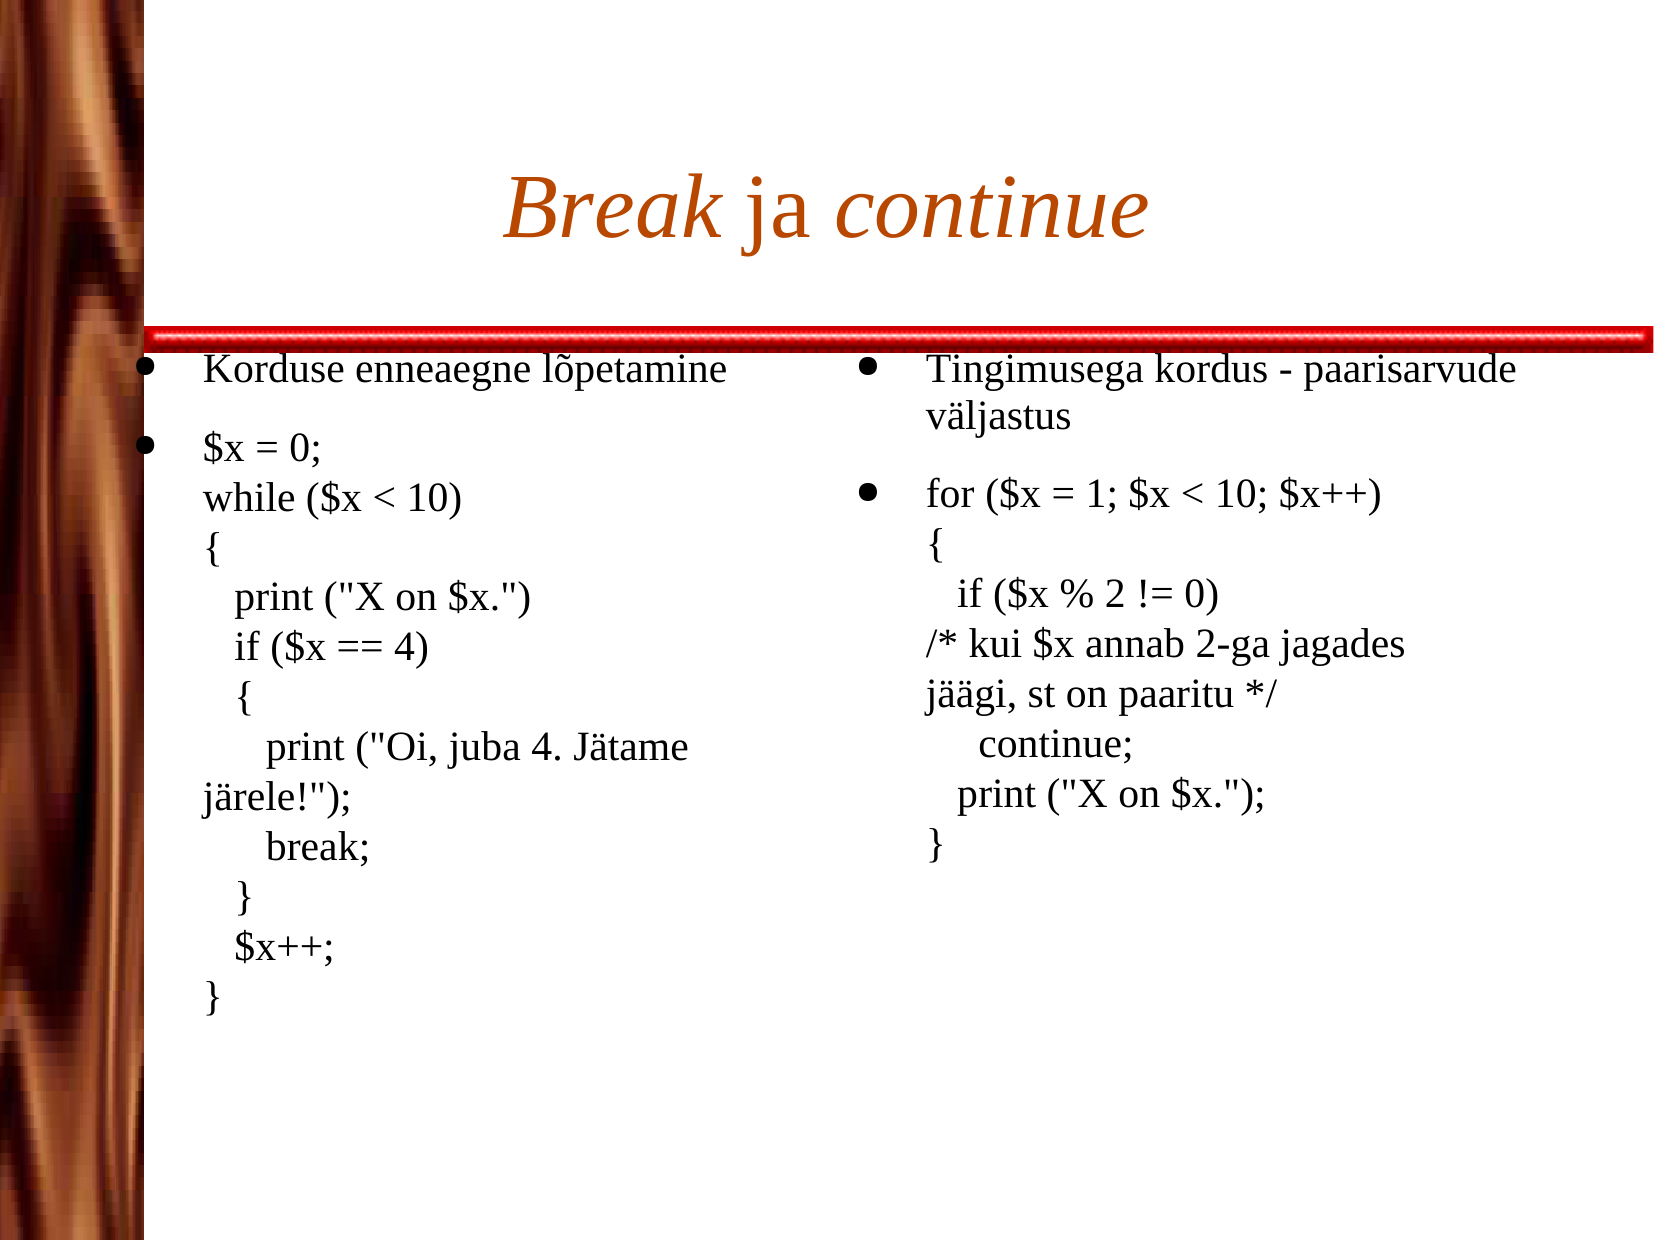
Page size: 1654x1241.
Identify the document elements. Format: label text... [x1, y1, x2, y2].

title Break ja continue [121, 98, 1533, 314]
list Korduse enneaegne lõpetamine $x = 0; while ($x < 10) { print ("X on $x.") if ($x == 4) { print ("Oi, juba 4. Jätame järele!"); break; } $x++; } [121, 344, 810, 1126]
list Tingimusega kordus - paarisarvude väljastus for ($x = 1; $x < 10; $x++) { if ($x % 2 != 0) /* kui $x annab 2-ga jagades jäägi, st on paaritu */ continue; print ("X on $x."); } [844, 344, 1533, 1126]
picture [0, 0, 1654, 1240]
